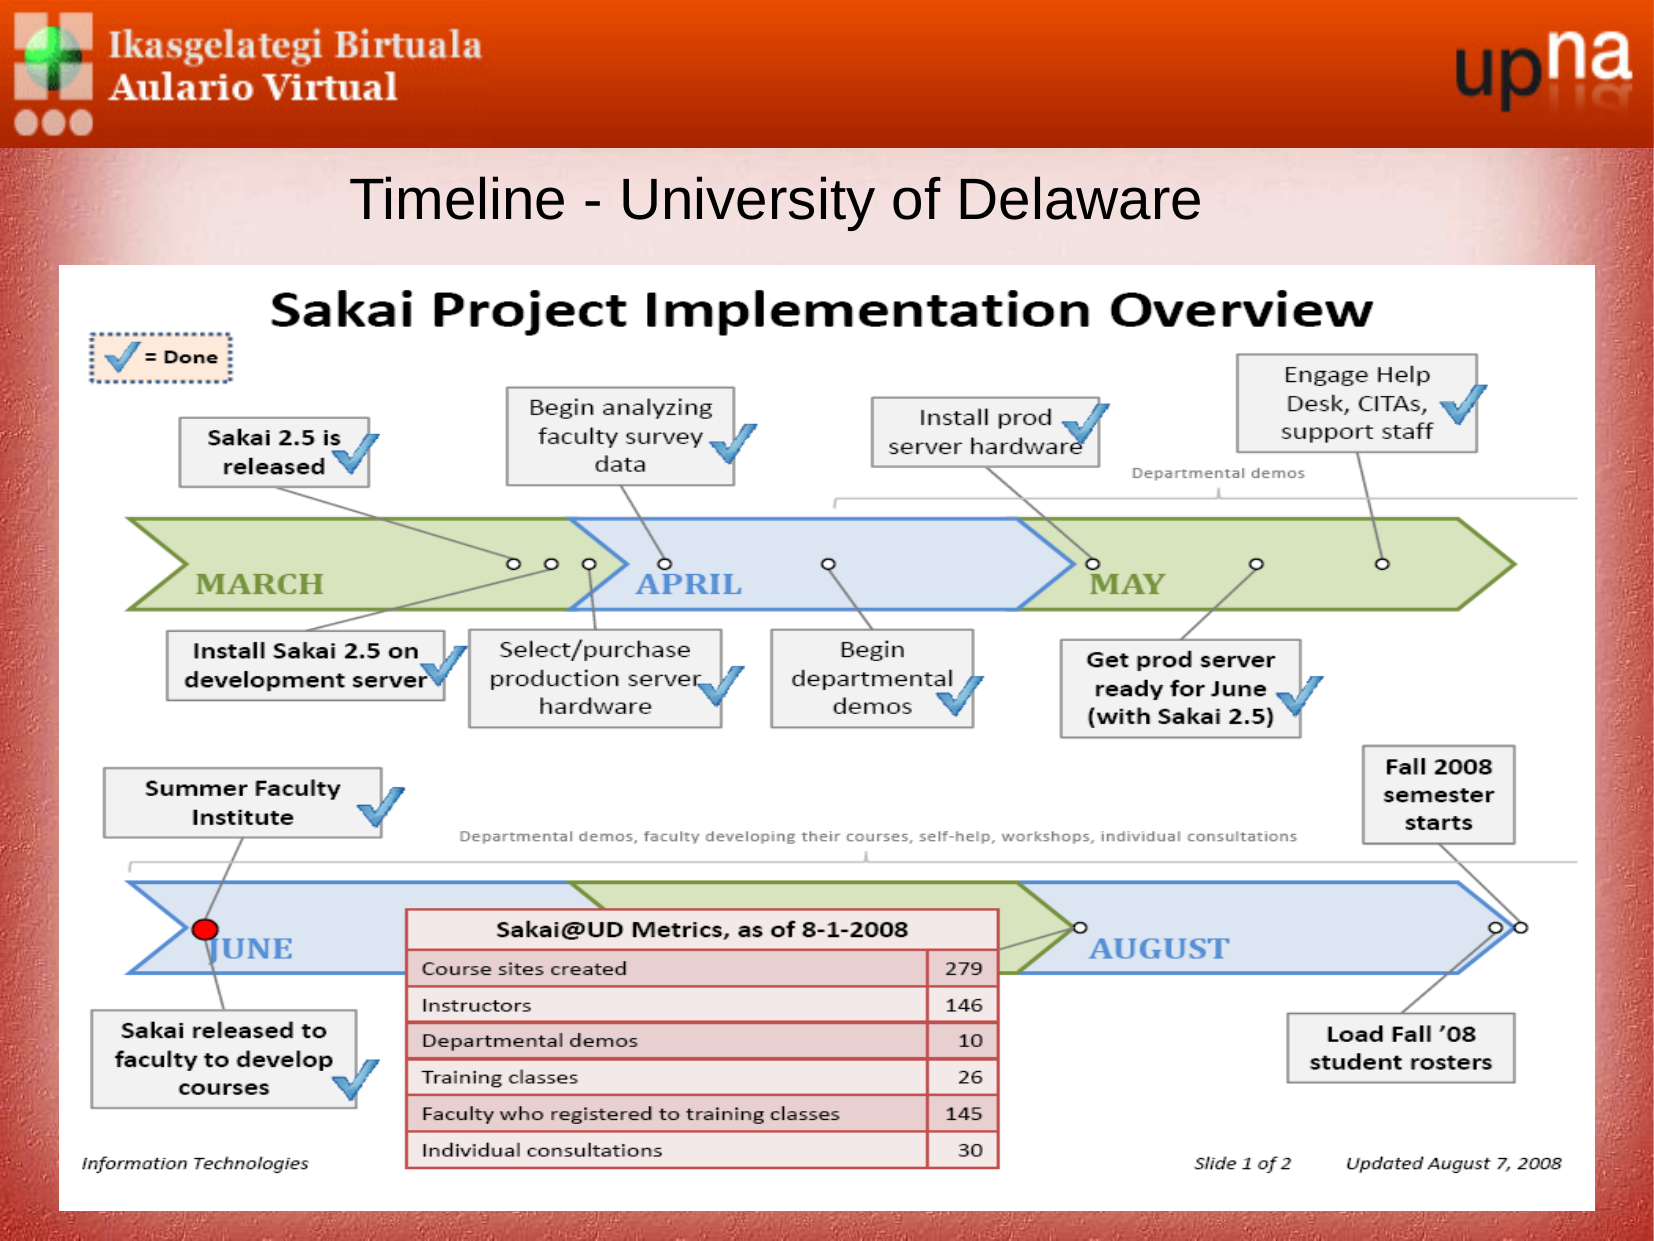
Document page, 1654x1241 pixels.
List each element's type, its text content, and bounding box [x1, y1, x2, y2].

picture [0, 0, 1654, 1241]
title Timeline - University of Delaware [77, 154, 1477, 244]
